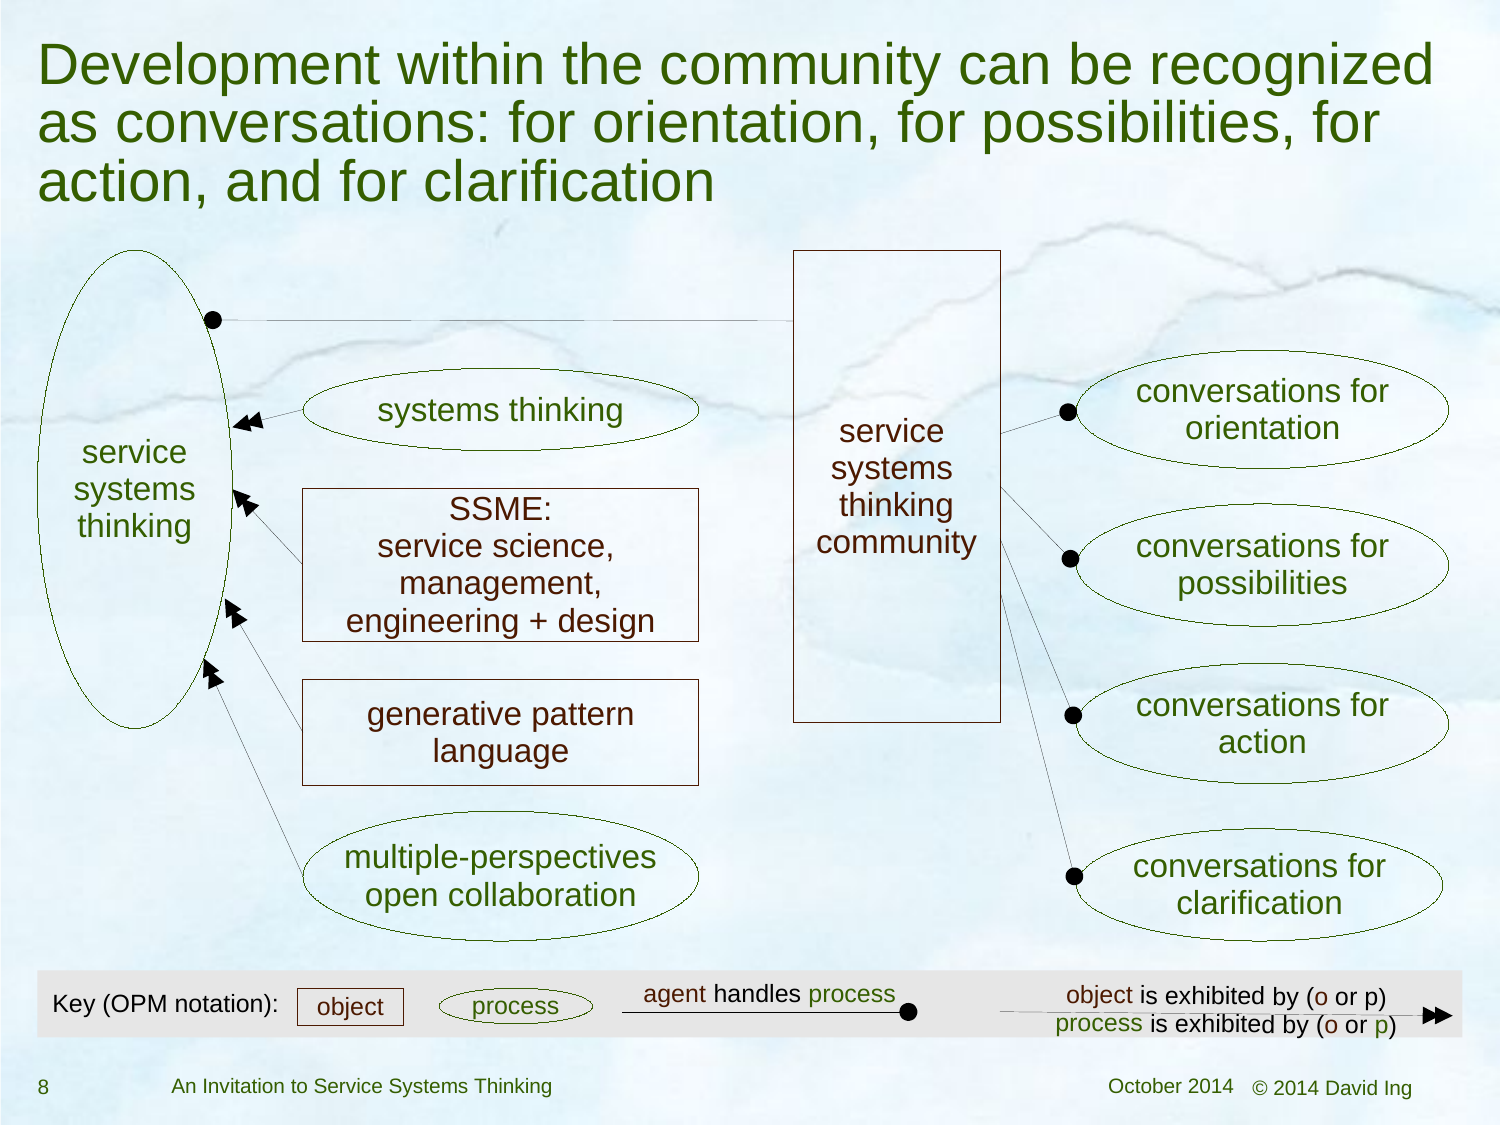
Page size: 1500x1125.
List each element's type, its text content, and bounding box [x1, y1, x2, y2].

text_box process [439, 988, 593, 1024]
title Development within the community can be recognized as conversations: for orientation, for possibilities, for action, and for clarification [37, 37, 1463, 242]
text_box conversations for action [1076, 663, 1449, 784]
text_box SSME: service science, management, engineering + design [302, 488, 699, 642]
text_box conversations for possibilities [1076, 503, 1449, 627]
text_box object [297, 988, 404, 1026]
text_box systems thinking [302, 368, 699, 451]
text_box service systems thinking community [793, 250, 1001, 723]
text_box service systems thinking [37, 250, 233, 729]
text_box Key (OPM notation): [1319, 1015, 1393, 1038]
text_box conversations for orientation [1076, 350, 1449, 469]
text_box multiple-perspectives open collaboration [302, 811, 699, 942]
picture [0, 0, 1500, 1125]
text_box conversations for clarification [1076, 828, 1443, 942]
text_box Key (OPM notation): [37, 970, 1463, 1038]
text_box generative pattern language [302, 679, 699, 786]
